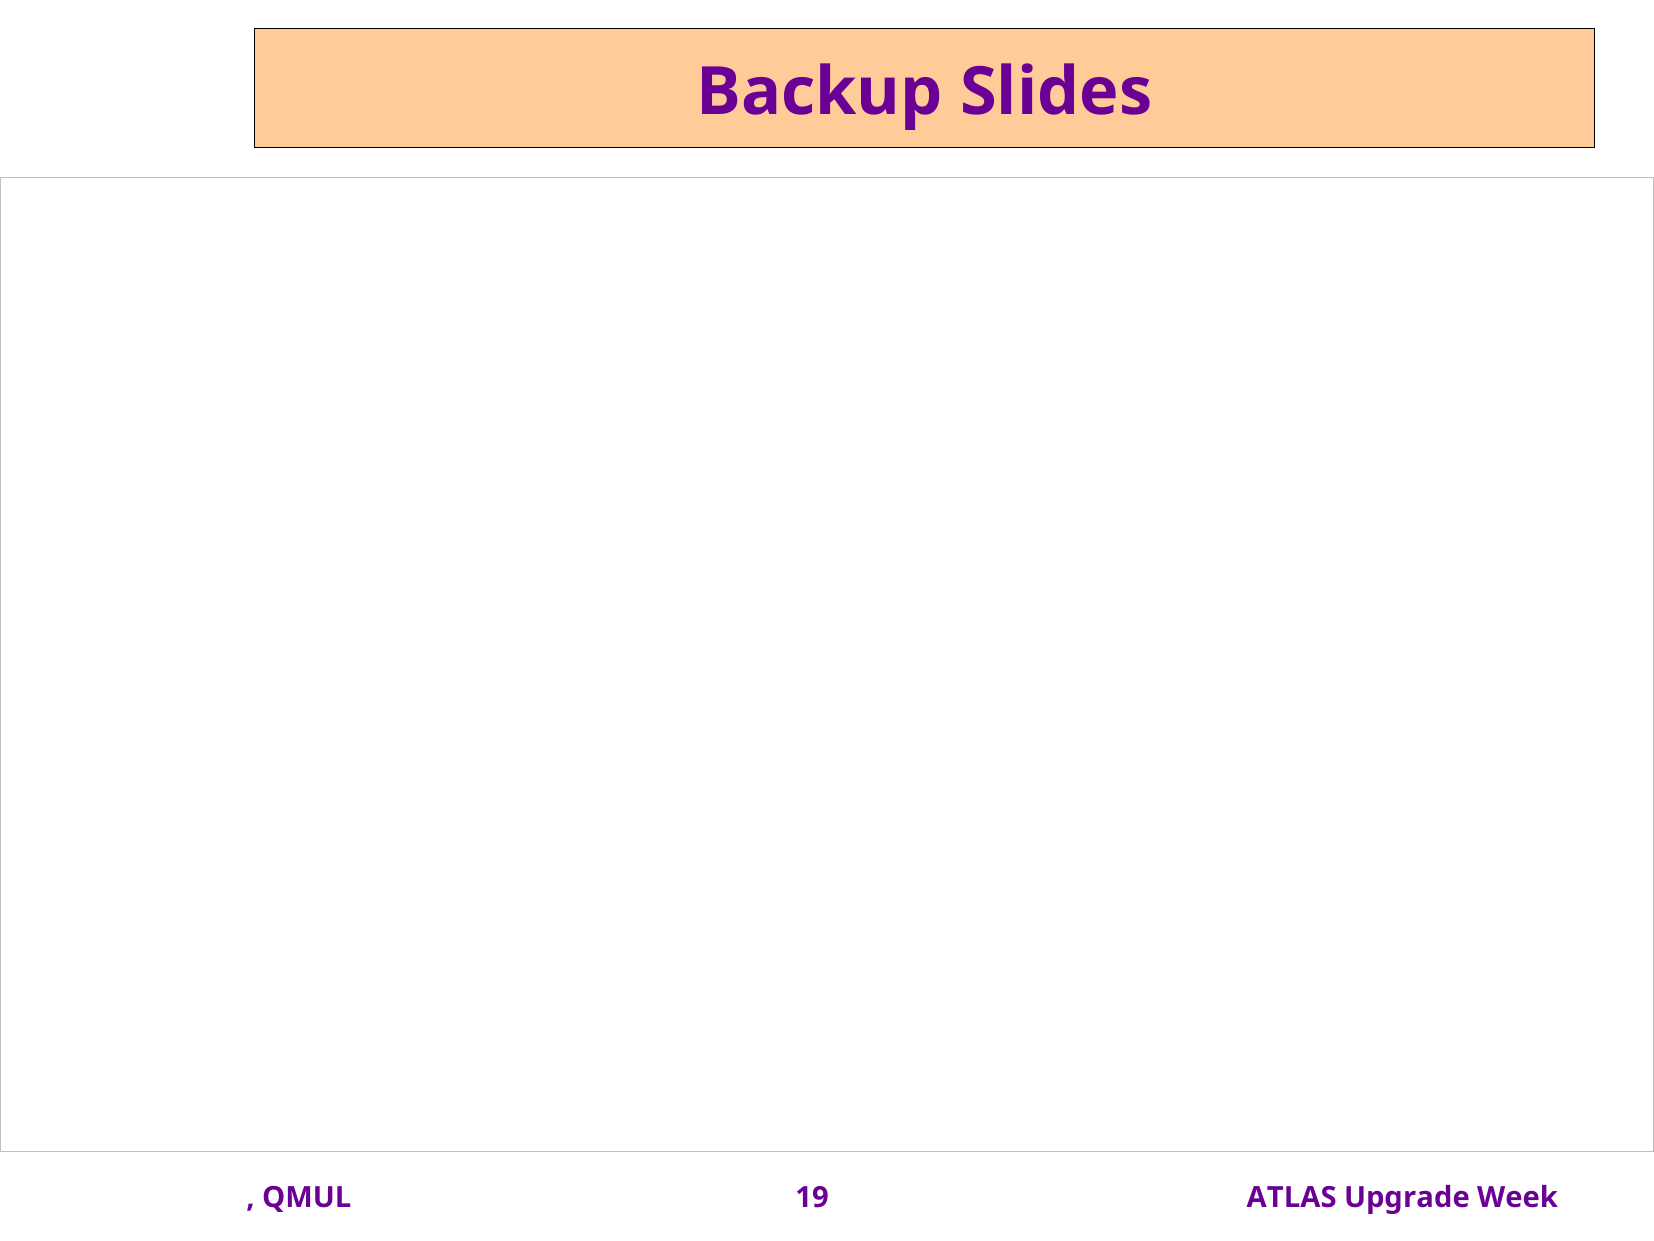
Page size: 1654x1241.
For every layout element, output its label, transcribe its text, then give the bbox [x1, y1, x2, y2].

title Backup Slides [254, 28, 1595, 148]
